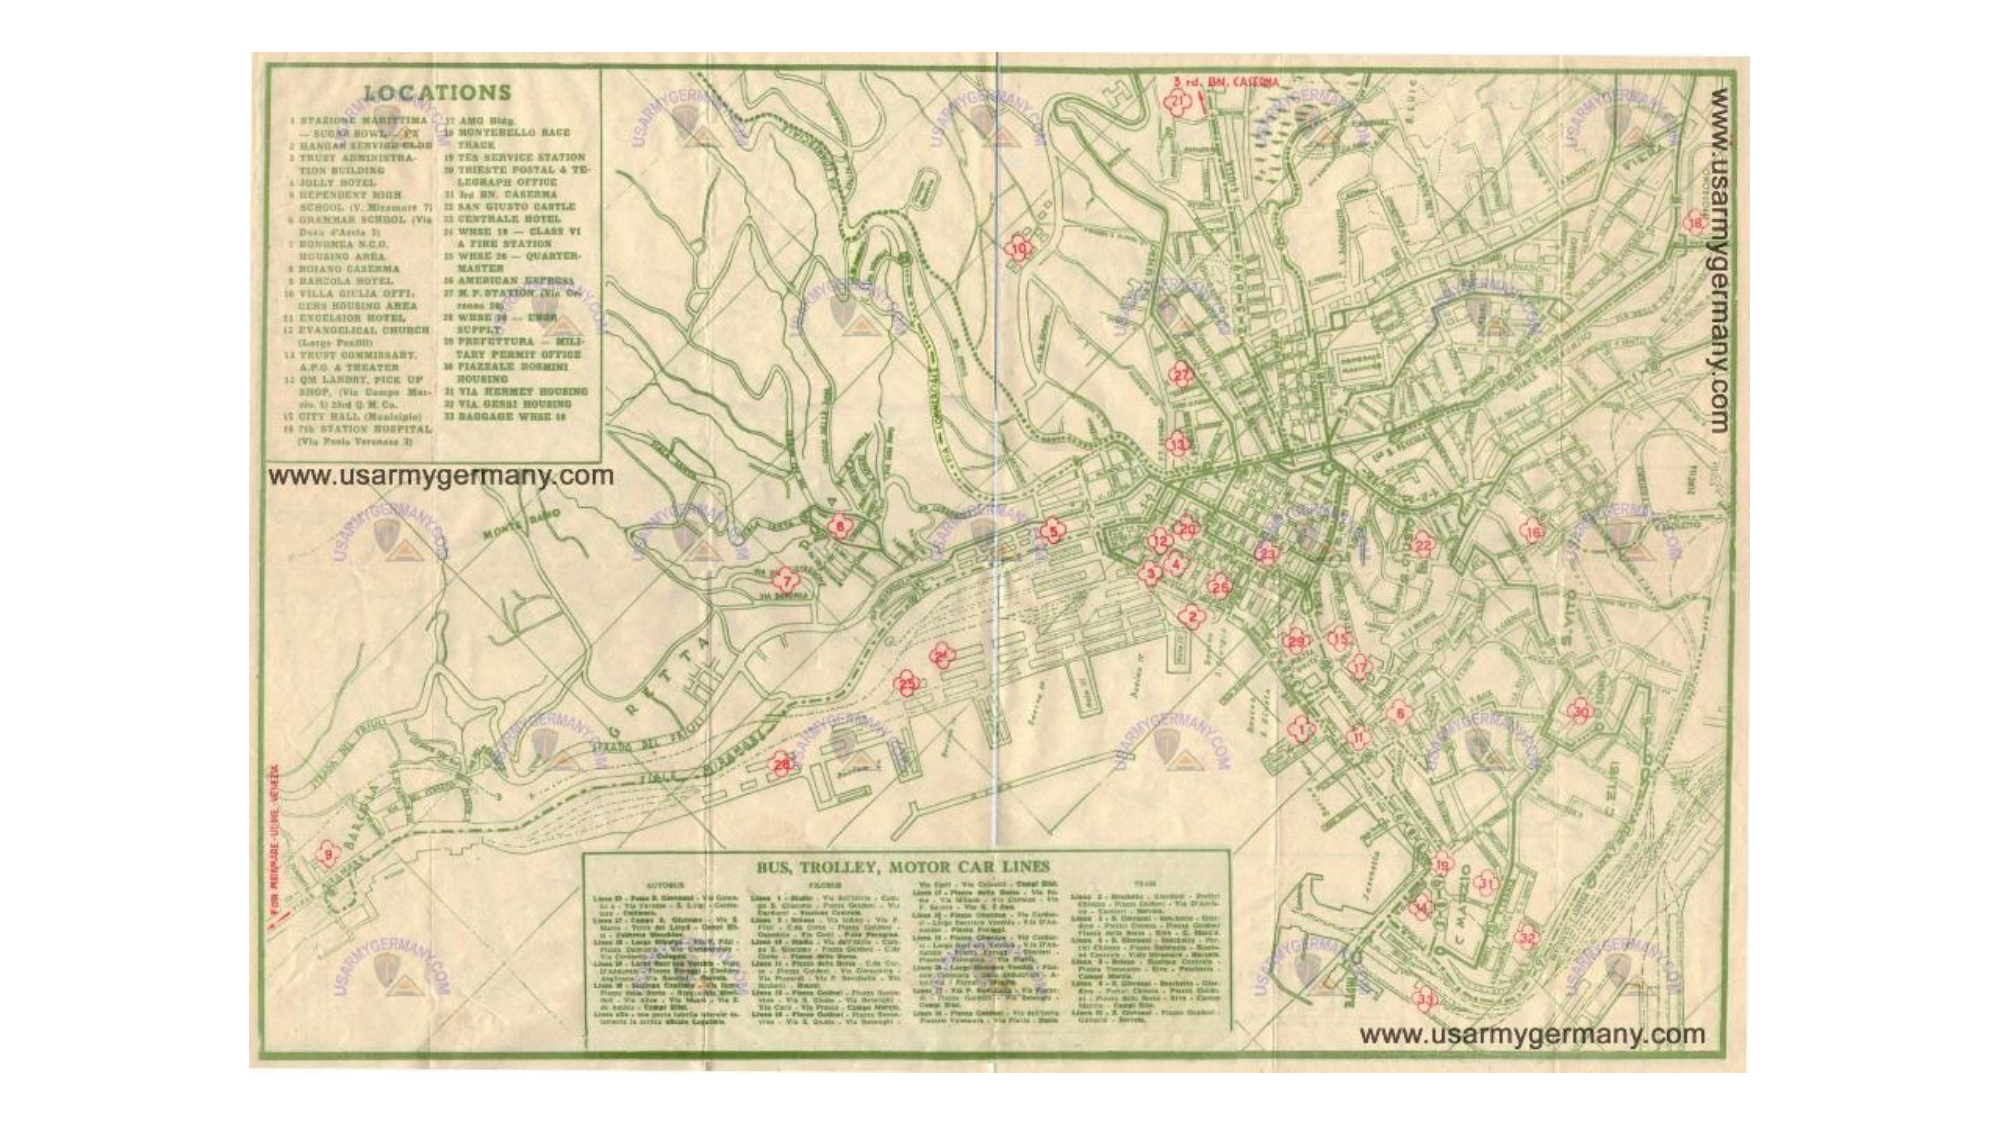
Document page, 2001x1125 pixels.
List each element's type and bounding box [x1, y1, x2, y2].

picture [249, 52, 1750, 1073]
